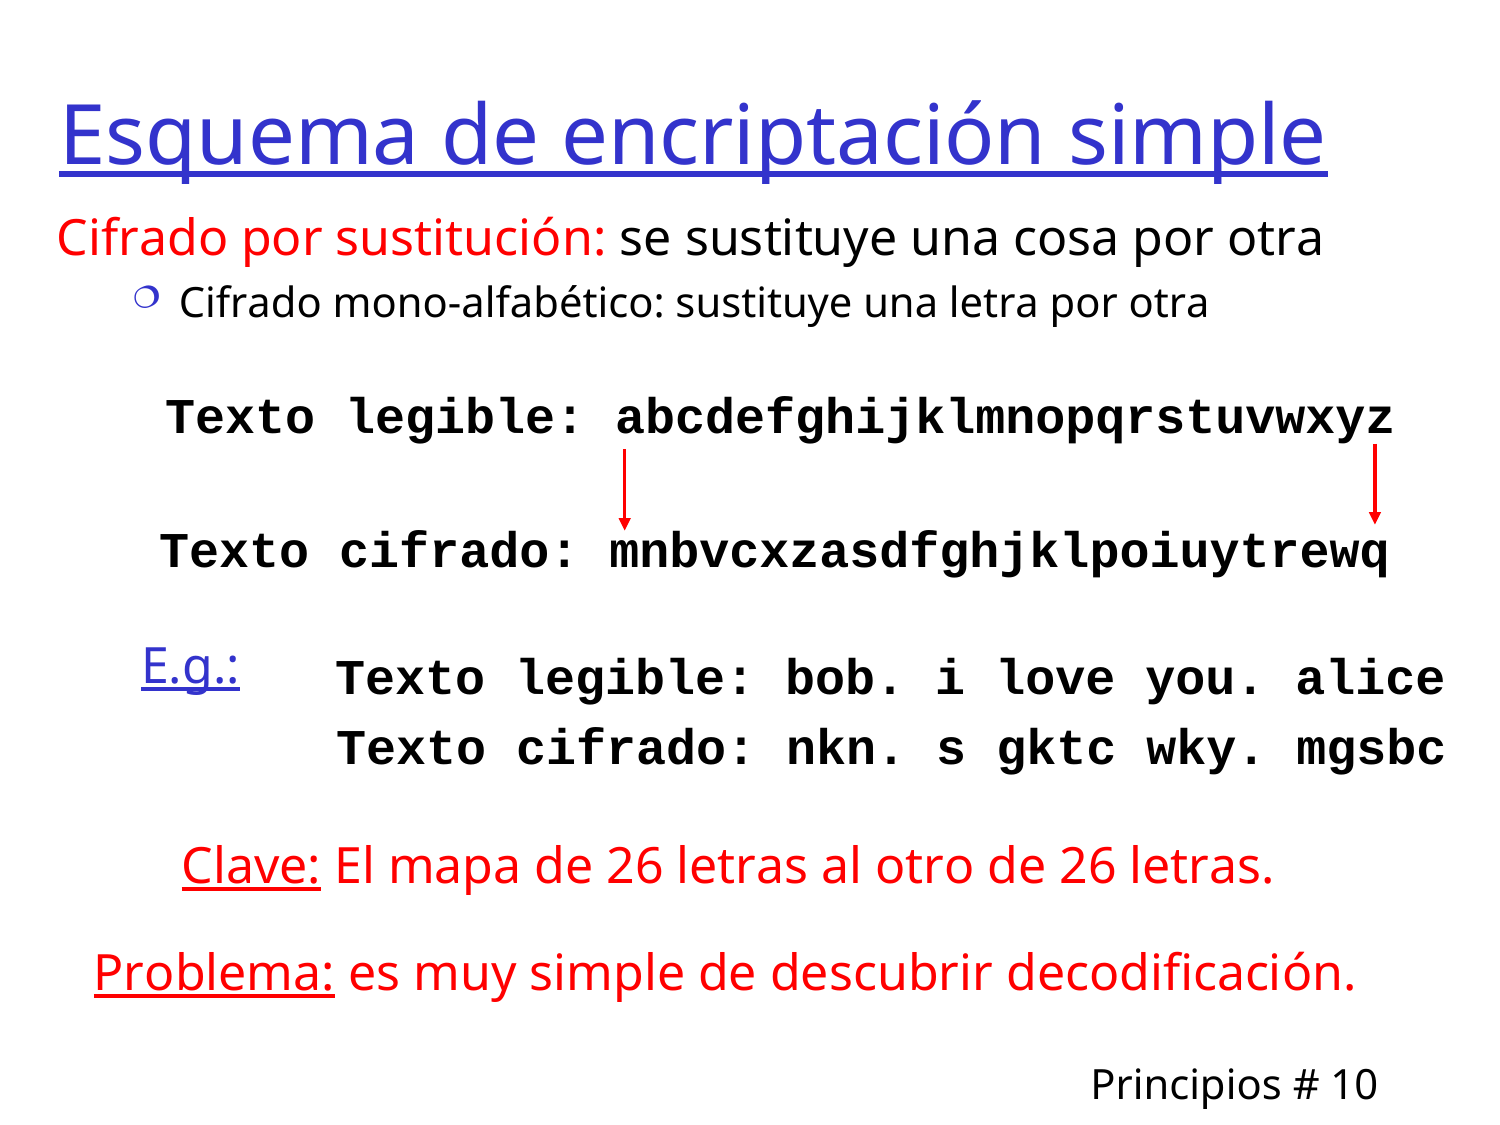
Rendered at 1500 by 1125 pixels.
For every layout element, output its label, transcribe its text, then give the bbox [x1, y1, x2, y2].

text_box E.g.: [126, 625, 256, 702]
text_box Texto legible: bob. i love you. alice [320, 636, 1460, 713]
text_box Texto cifrado: mnbvcxzasdfghjklpoiuytrewq [144, 510, 1404, 586]
text_box Clave: El mapa de 26 letras al otro de 26 letras. [166, 825, 1291, 902]
text_box Problema: es muy simple de descubrir decodificación. [78, 932, 1373, 1009]
title Esquema de encriptación simple [44, 37, 1456, 198]
text_box Texto cifrado: nkn. s gktc wky. mgsbc [321, 706, 1461, 782]
list Cifrado por sustitución: se sustituye una cosa por otra Cifrado mono-alfabético: sustituye una letra por otra [41, 198, 1472, 429]
text_box Texto legible: abcdefghijklmnopqrstuvwxyz [150, 376, 1410, 452]
